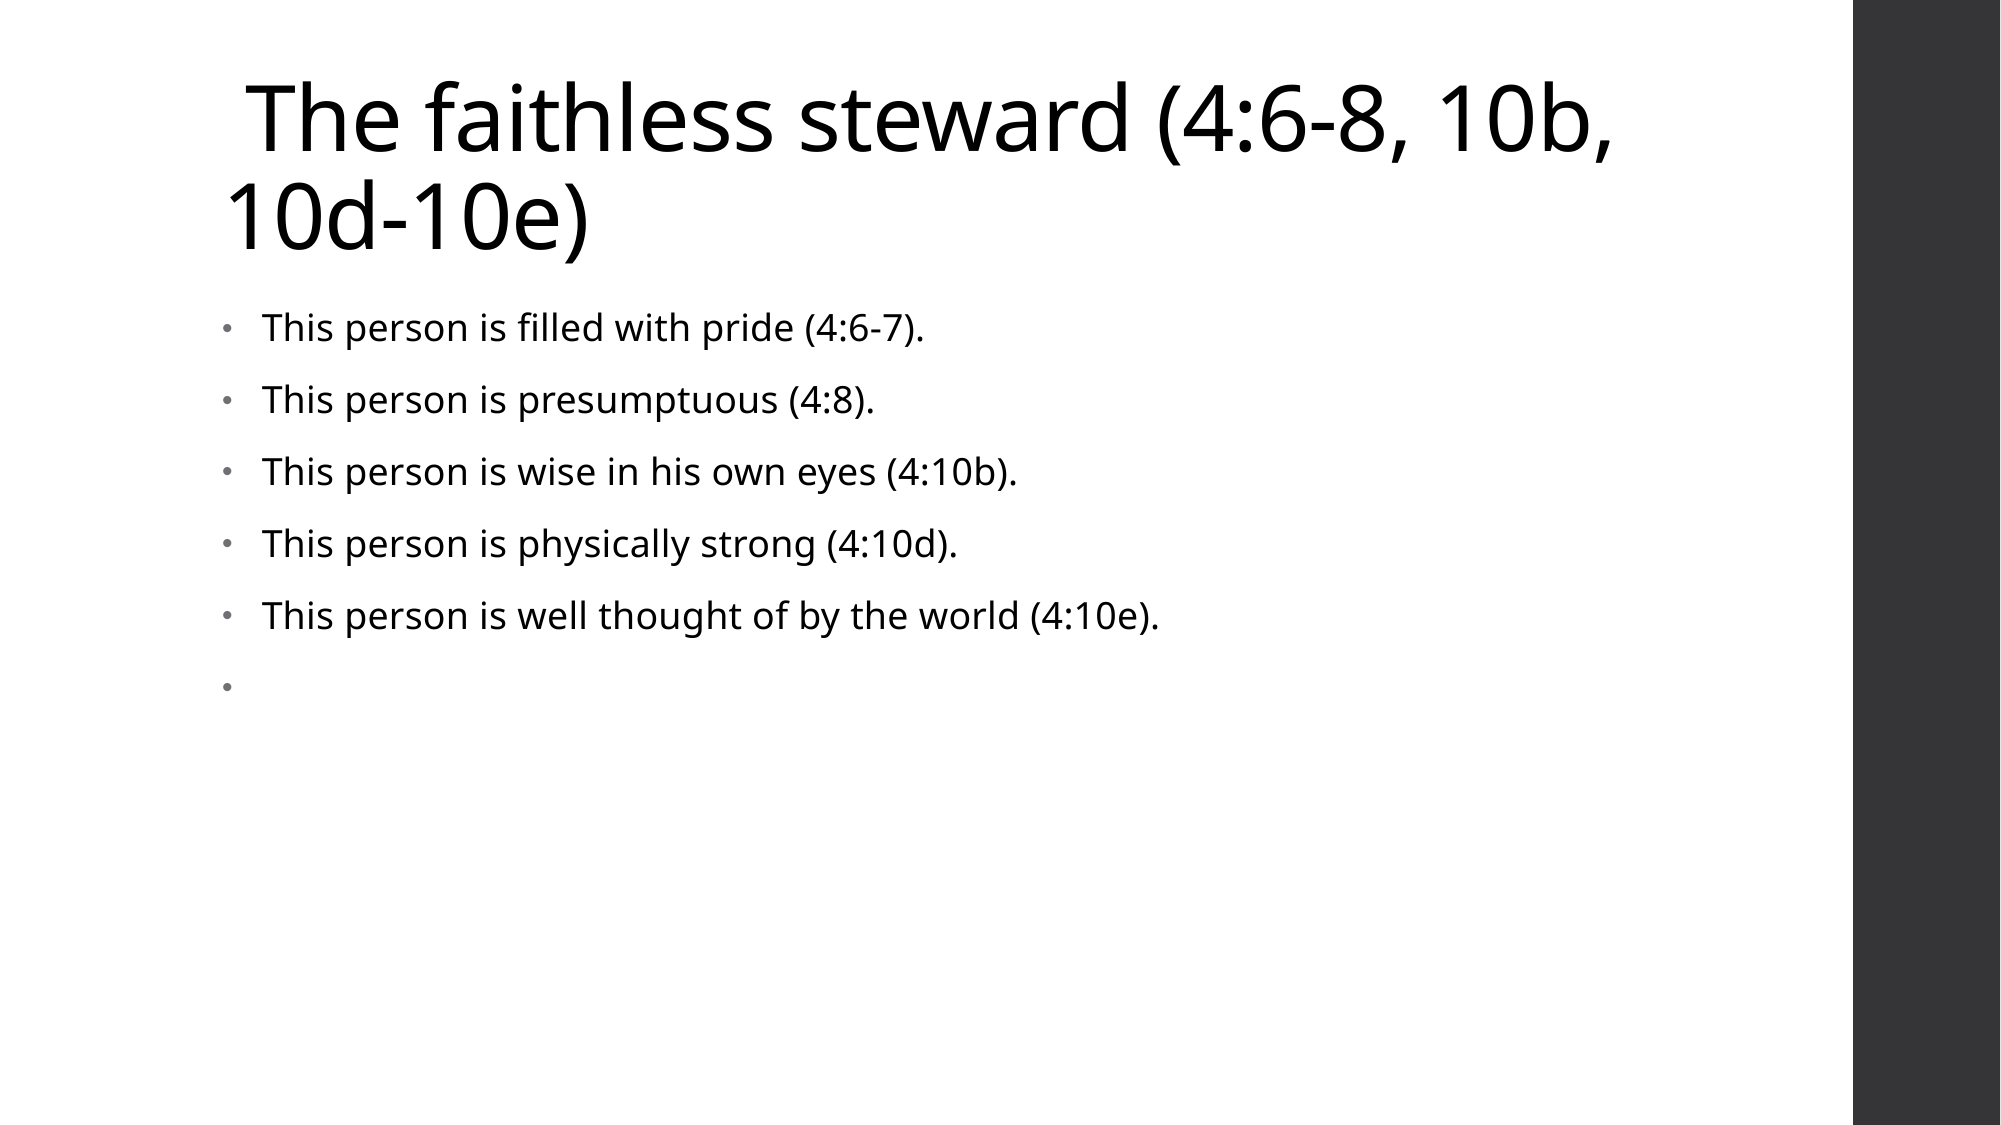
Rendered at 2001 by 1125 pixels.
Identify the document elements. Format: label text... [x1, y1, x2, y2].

title The faithless steward (4:6-8, 10b, 10d-10e) [206, 60, 1797, 278]
list This person is filled with pride (4:6-7). This person is presumptuous (4:8). This person is wise in his own eyes (4:10b). This person is physically strong (4:10d). This person is well thought of by the world (4:10e). [206, 299, 1617, 1014]
